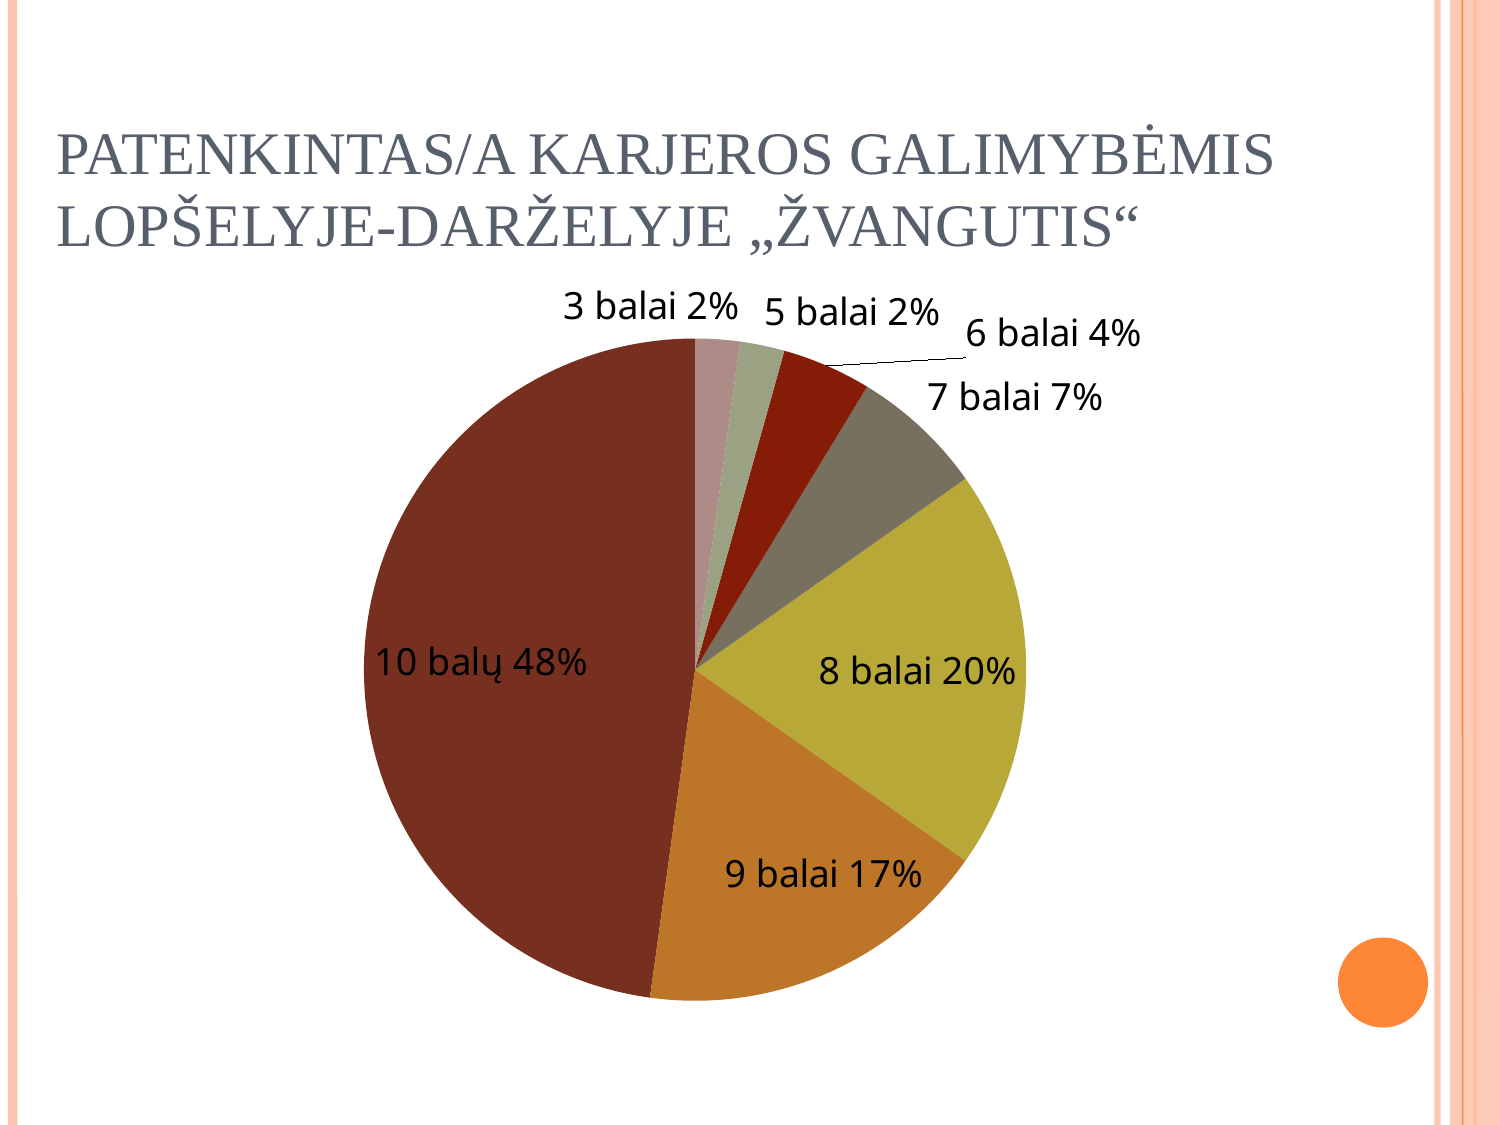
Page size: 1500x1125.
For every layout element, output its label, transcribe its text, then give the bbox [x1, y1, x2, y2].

title Patenkintas/a karjeros galimybėmis lopšelyje-darželyje „Žvangutis“ [41, 93, 1471, 267]
chart [75, 262, 1300, 1062]
